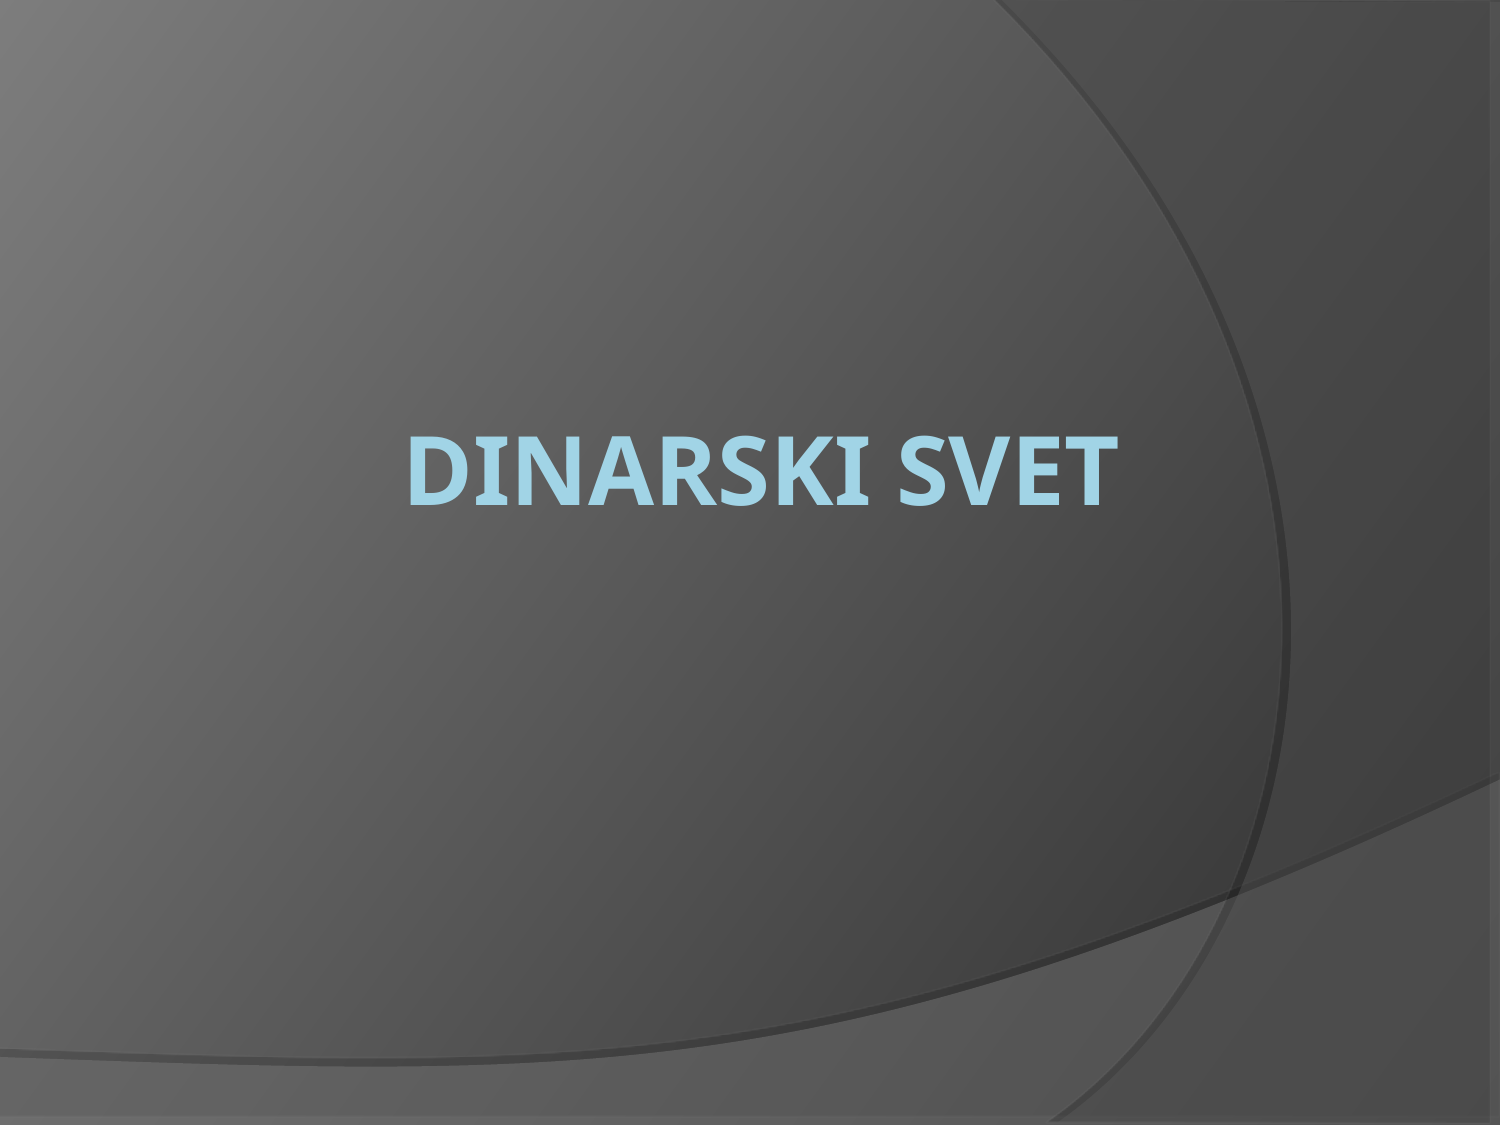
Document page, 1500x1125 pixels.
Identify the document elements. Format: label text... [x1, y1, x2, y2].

title DINARSKI SVET [64, 402, 1128, 592]
